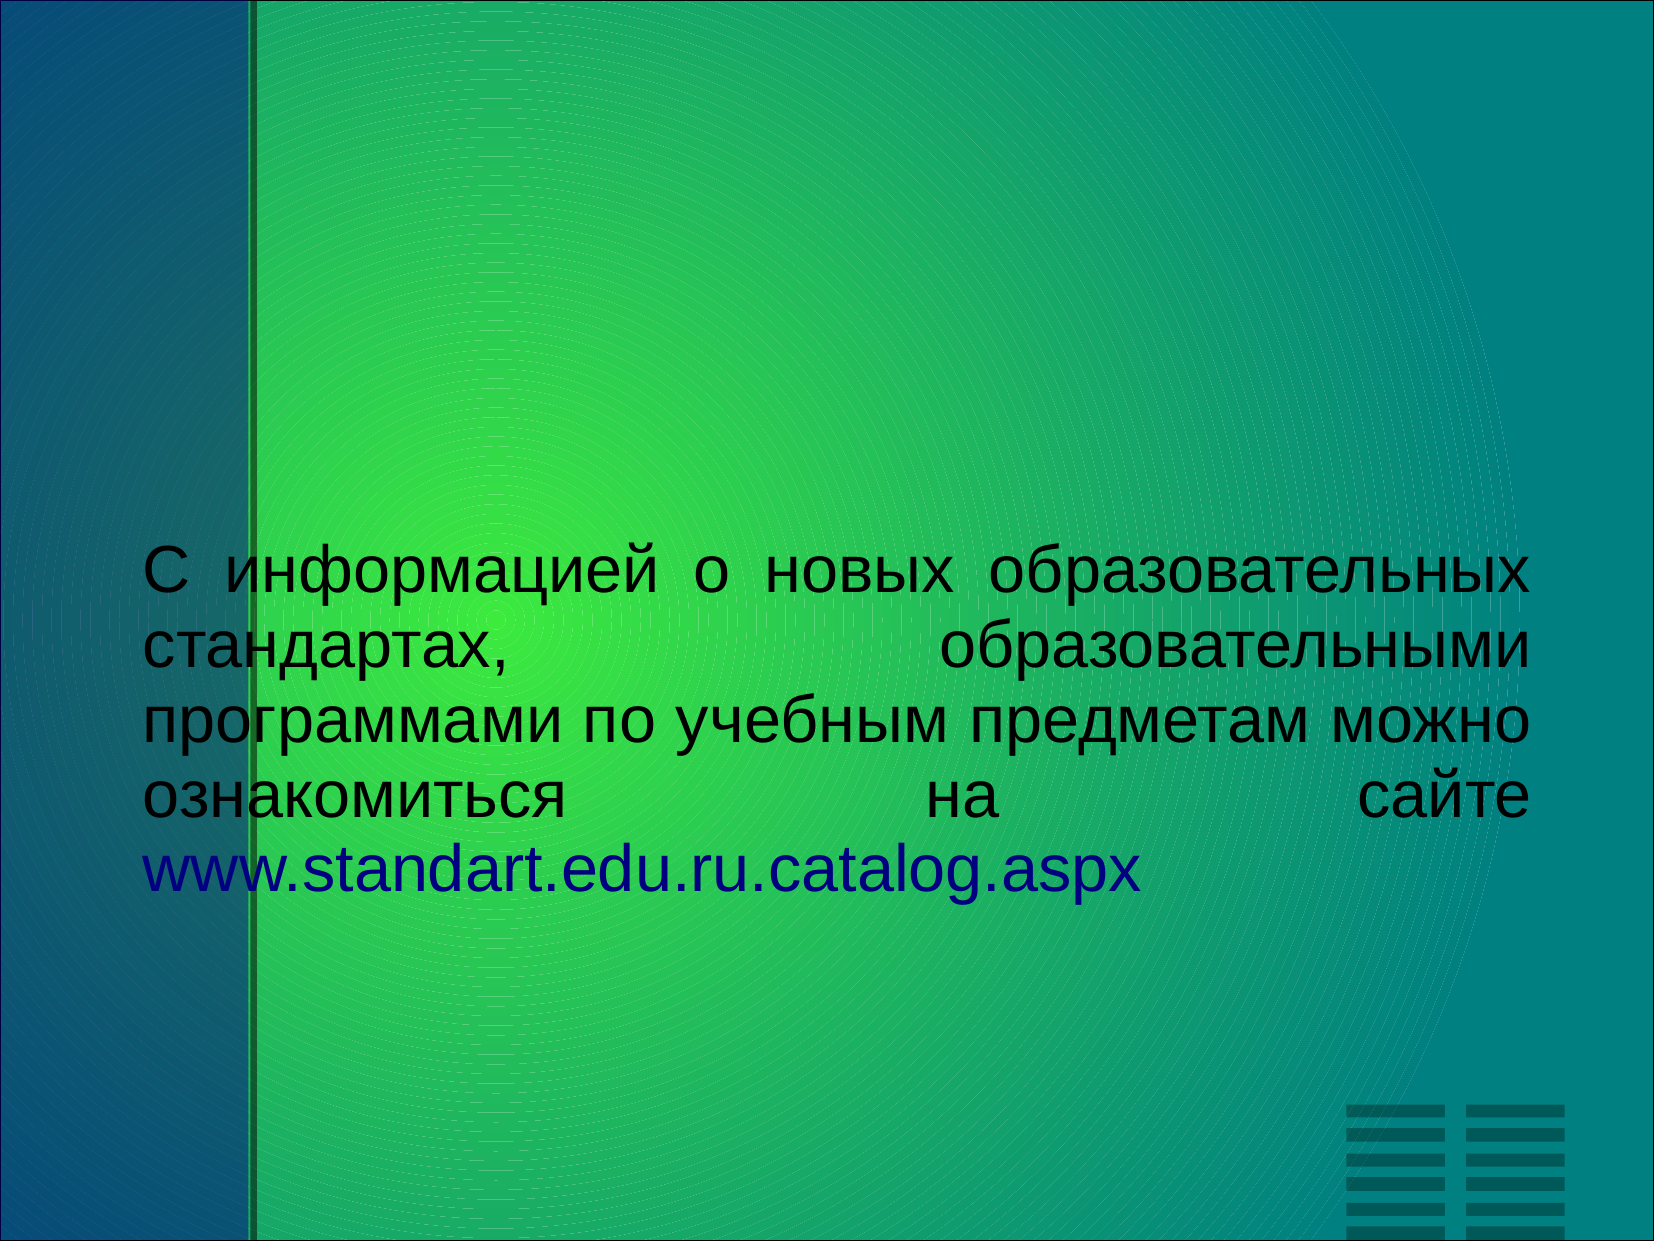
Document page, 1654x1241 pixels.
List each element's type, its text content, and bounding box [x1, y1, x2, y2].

text_box С информацией о новых образовательных стандартах, образовательными программами по учебным предметам можно ознакомиться на сайте www.standart.edu.ru.catalog.aspx [127, 524, 1548, 962]
